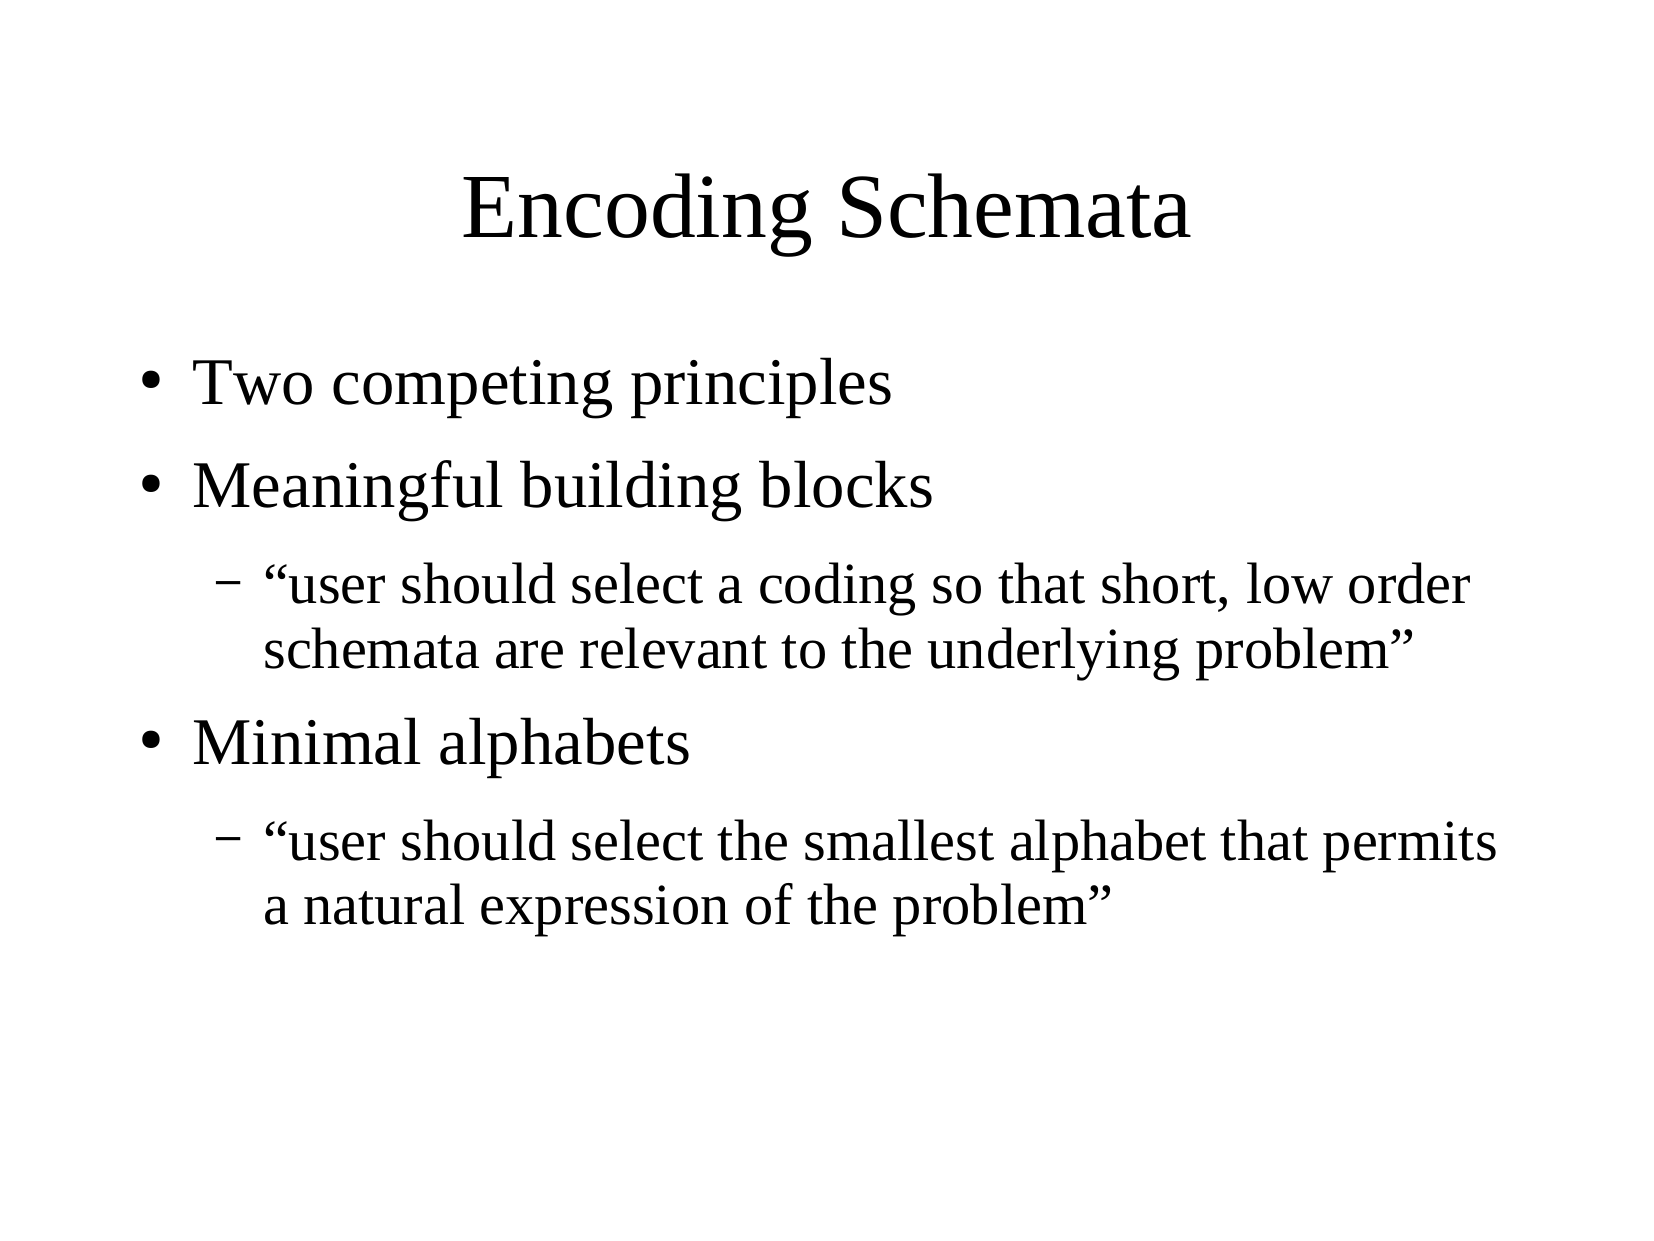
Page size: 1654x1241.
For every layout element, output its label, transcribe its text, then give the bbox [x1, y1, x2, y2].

list Two competing principles Meaningful building blocks “user should select a coding so that short, low order schemata are relevant to the underlying problem” Minimal alphabets “user should select the smallest alphabet that permits a natural expression of the problem” [121, 344, 1534, 1127]
title Encoding Schemata [121, 102, 1534, 311]
